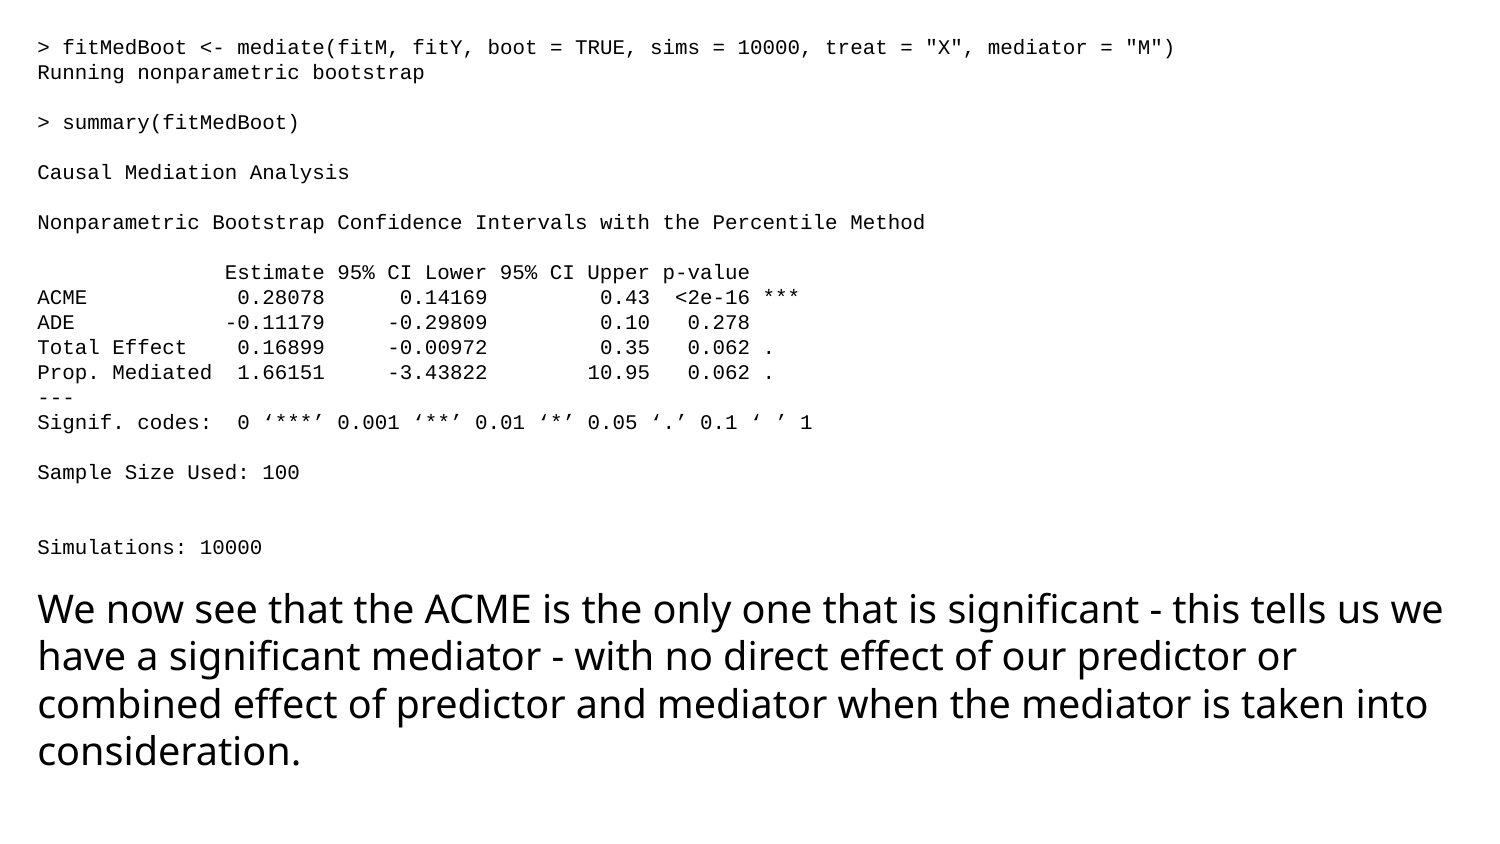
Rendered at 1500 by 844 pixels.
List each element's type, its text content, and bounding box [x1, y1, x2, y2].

text_box > fitMedBoot <- mediate(fitM, fitY, boot = TRUE, sims = 10000, treat = "X", mediator = "M") Running nonparametric bootstrap > summary(fitMedBoot) Causal Mediation Analysis Nonparametric Bootstrap Confidence Intervals with the Percentile Method Estimate 95% CI Lower 95% CI Upper p-value ACME 0.28078 0.14169 0.43 <2e-16 *** ADE -0.11179 -0.29809 0.10 0.278 Total Effect 0.16899 -0.00972 0.35 0.062 . Prop. Mediated 1.66151 -3.43822 10.95 0.062 . --- Signif. codes: 0 ‘***’ 0.001 ‘**’ 0.01 ‘*’ 0.05 ‘.’ 0.1 ‘ ’ 1 Sample Size Used: 100 Simulations: 10000 We now see that the ACME is the only one that is significant - this tells us we have a significant mediator - with no direct effect of our predictor or combined effect of predictor and mediator when the mediator is taken into consideration. [22, 18, 1480, 832]
